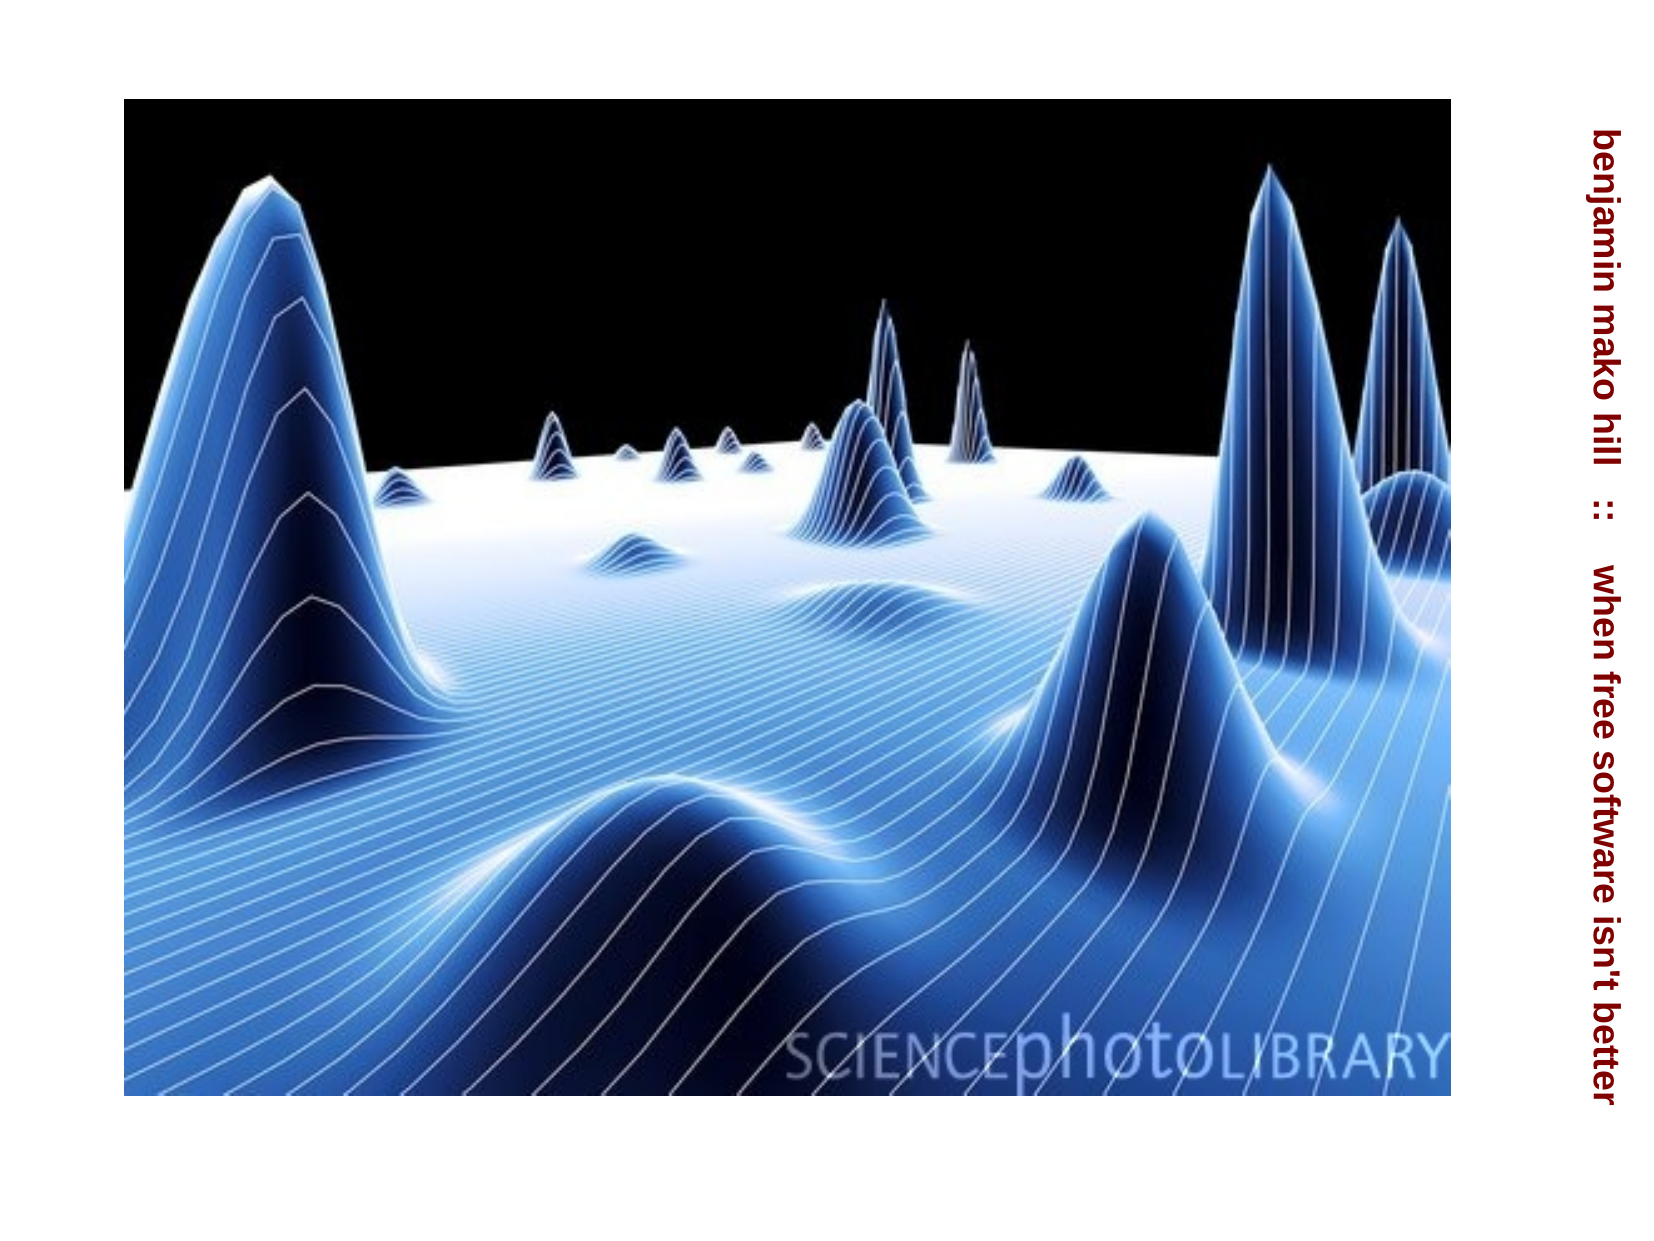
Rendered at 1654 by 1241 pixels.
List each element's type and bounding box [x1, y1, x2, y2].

picture [124, 99, 1451, 1096]
